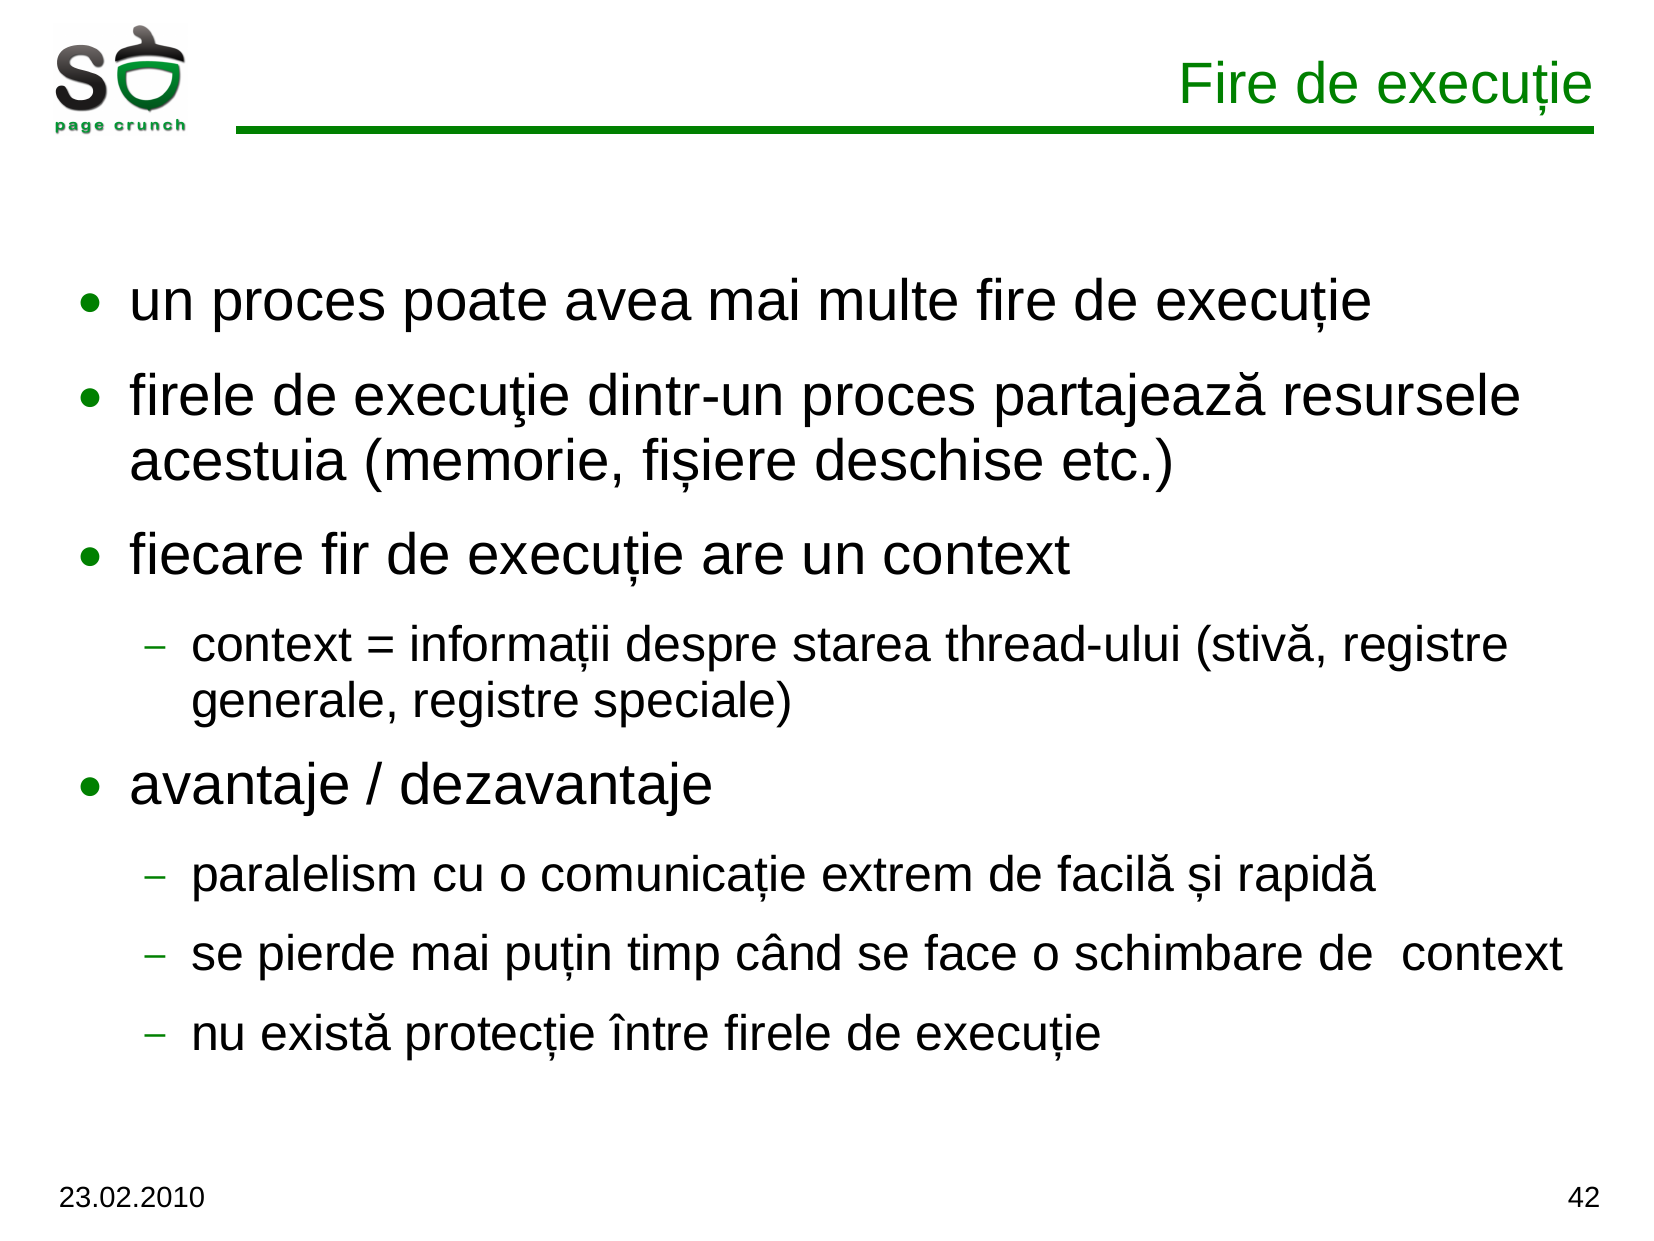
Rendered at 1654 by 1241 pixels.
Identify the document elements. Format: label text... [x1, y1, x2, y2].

picture [53, 23, 188, 136]
title Fire de execuție [236, 49, 1595, 119]
list un proces poate avea mai multe fire de execuție firele de execuţie dintr-un proces partajează resursele acestuia (memorie, fișiere deschise etc.) fiecare fir de execuție are un context context = informații despre starea thread-ului (stivă, registre generale, registre speciale) avantaje / dezavantaje paralelism cu o comunicație extrem de facilă și rapidă se pierde mai puțin timp când se face o schimbare de context nu există protecție între firele de execuție [59, 177, 1595, 1152]
